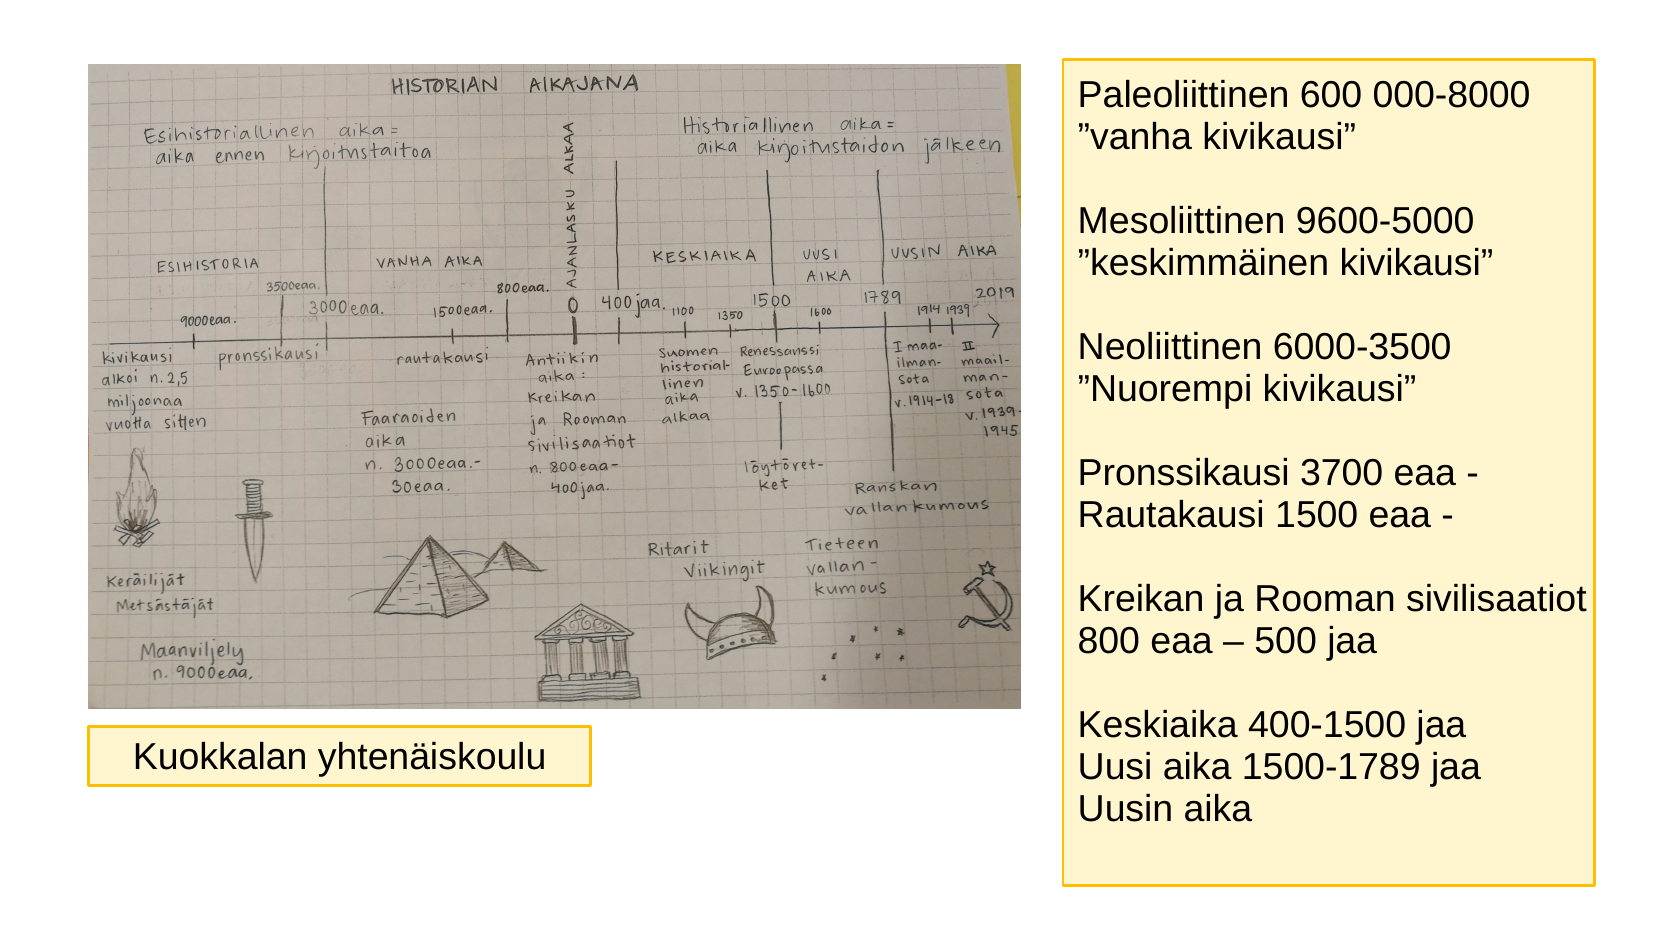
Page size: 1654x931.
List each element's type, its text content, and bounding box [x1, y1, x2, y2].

picture [88, 64, 1021, 709]
text_box Paleoliittinen 600 000-8000 ”vanha kivikausi” Mesoliittinen 9600-5000 ”keskimmäinen kivikausi” Neoliittinen 6000-3500 ”Nuorempi kivikausi” Pronssikausi 3700 eaa - Rautakausi 1500 eaa - Kreikan ja Rooman sivilisaatiot 800 eaa – 500 jaa Keskiaika 400-1500 jaa Uusi aika 1500-1789 jaa Uusin aika [1062, 59, 1595, 886]
text_box Kuokkalan yhtenäiskoulu [88, 726, 591, 786]
